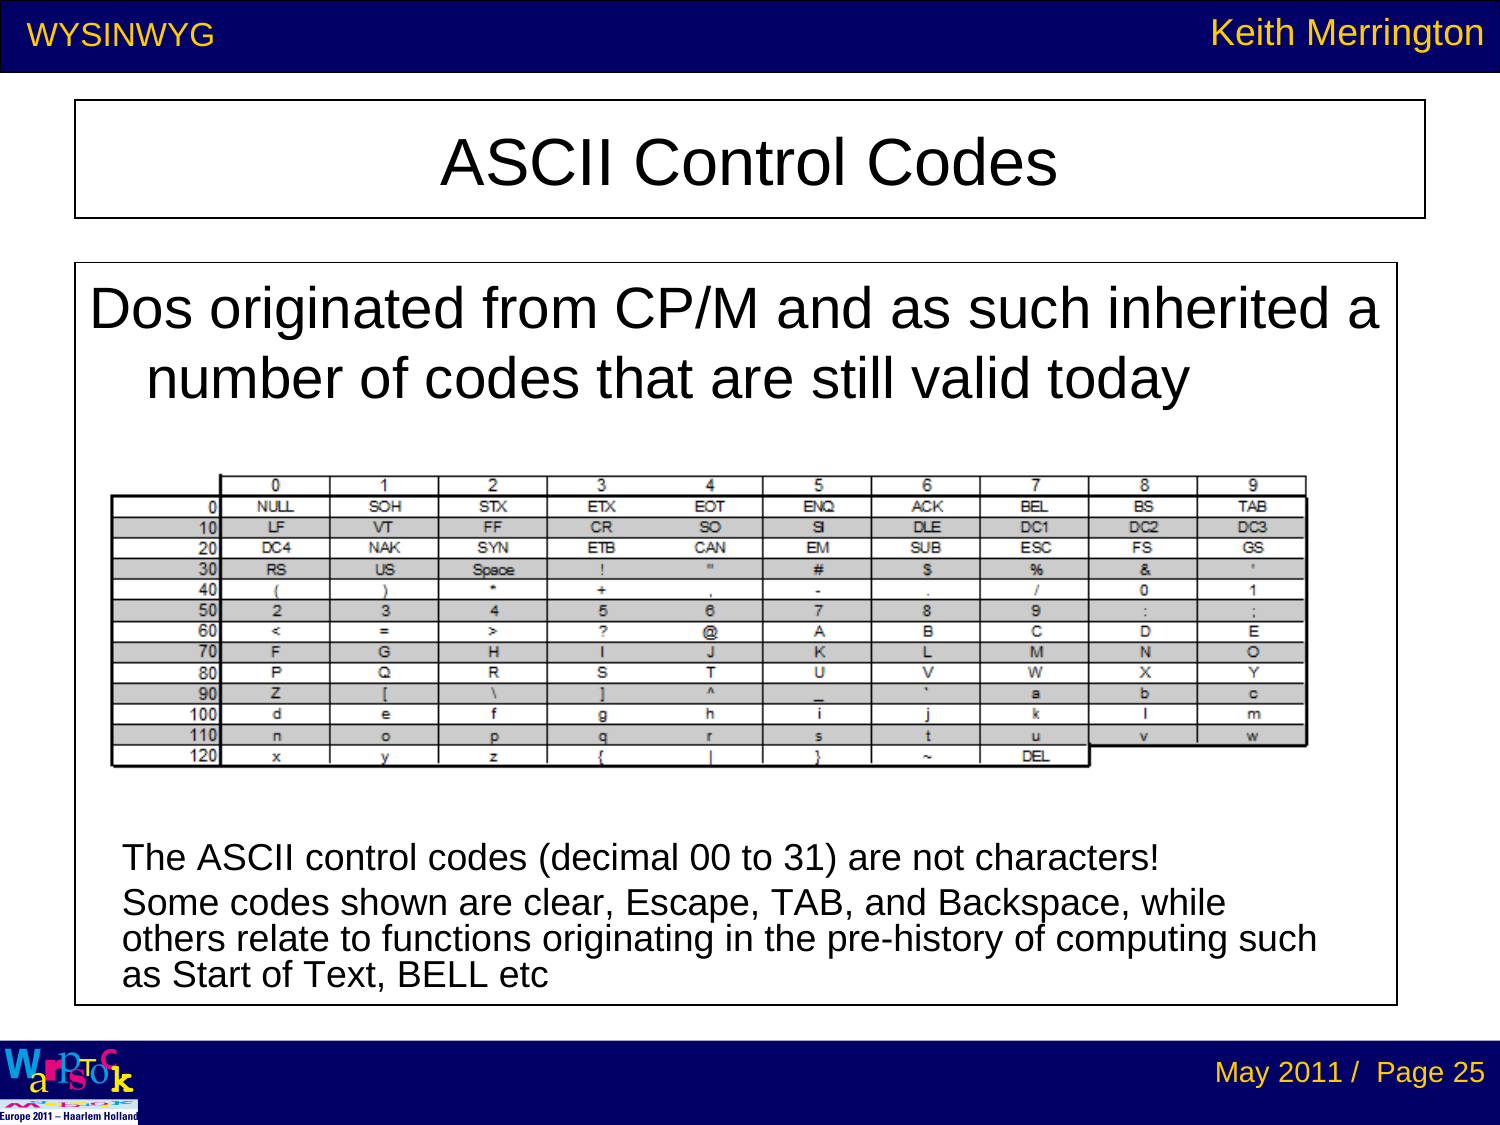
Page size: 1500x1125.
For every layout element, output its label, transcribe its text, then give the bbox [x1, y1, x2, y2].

list Dos originated from CP/M and as such inherited a number of codes that are still valid today [75, 262, 1397, 1006]
chart [87, 441, 1318, 795]
text_box The ASCII control codes (decimal 00 to 31) are not characters! Some codes shown are clear, Escape, TAB, and Backspace, while others relate to functions originating in the pre-history of computing such as Start of Text, BELL etc [107, 833, 1347, 1003]
picture [0, 1042, 138, 1125]
title ASCII Control Codes [75, 100, 1426, 219]
